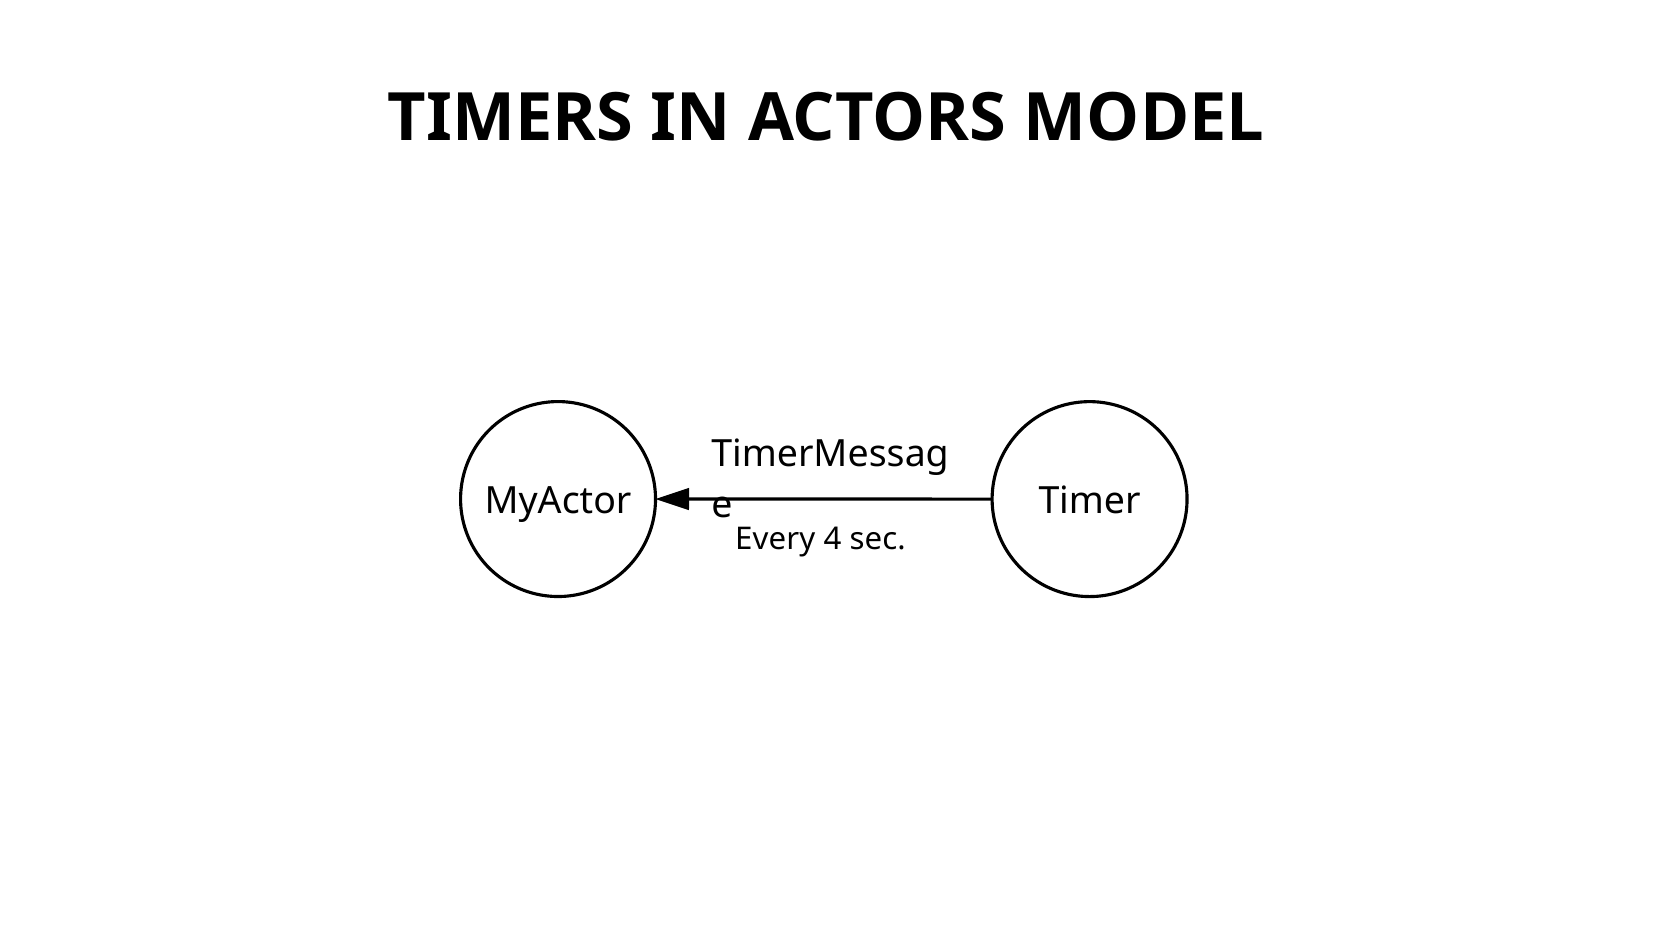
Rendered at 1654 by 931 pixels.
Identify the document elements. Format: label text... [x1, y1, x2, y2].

text_box Every 4 sec. [720, 508, 969, 562]
text_box Timer [992, 401, 1188, 597]
text_box TimerMessage [696, 419, 975, 491]
text_box MyActor [460, 401, 656, 597]
title TIMERS IN ACTORS MODEL [82, 36, 1571, 193]
